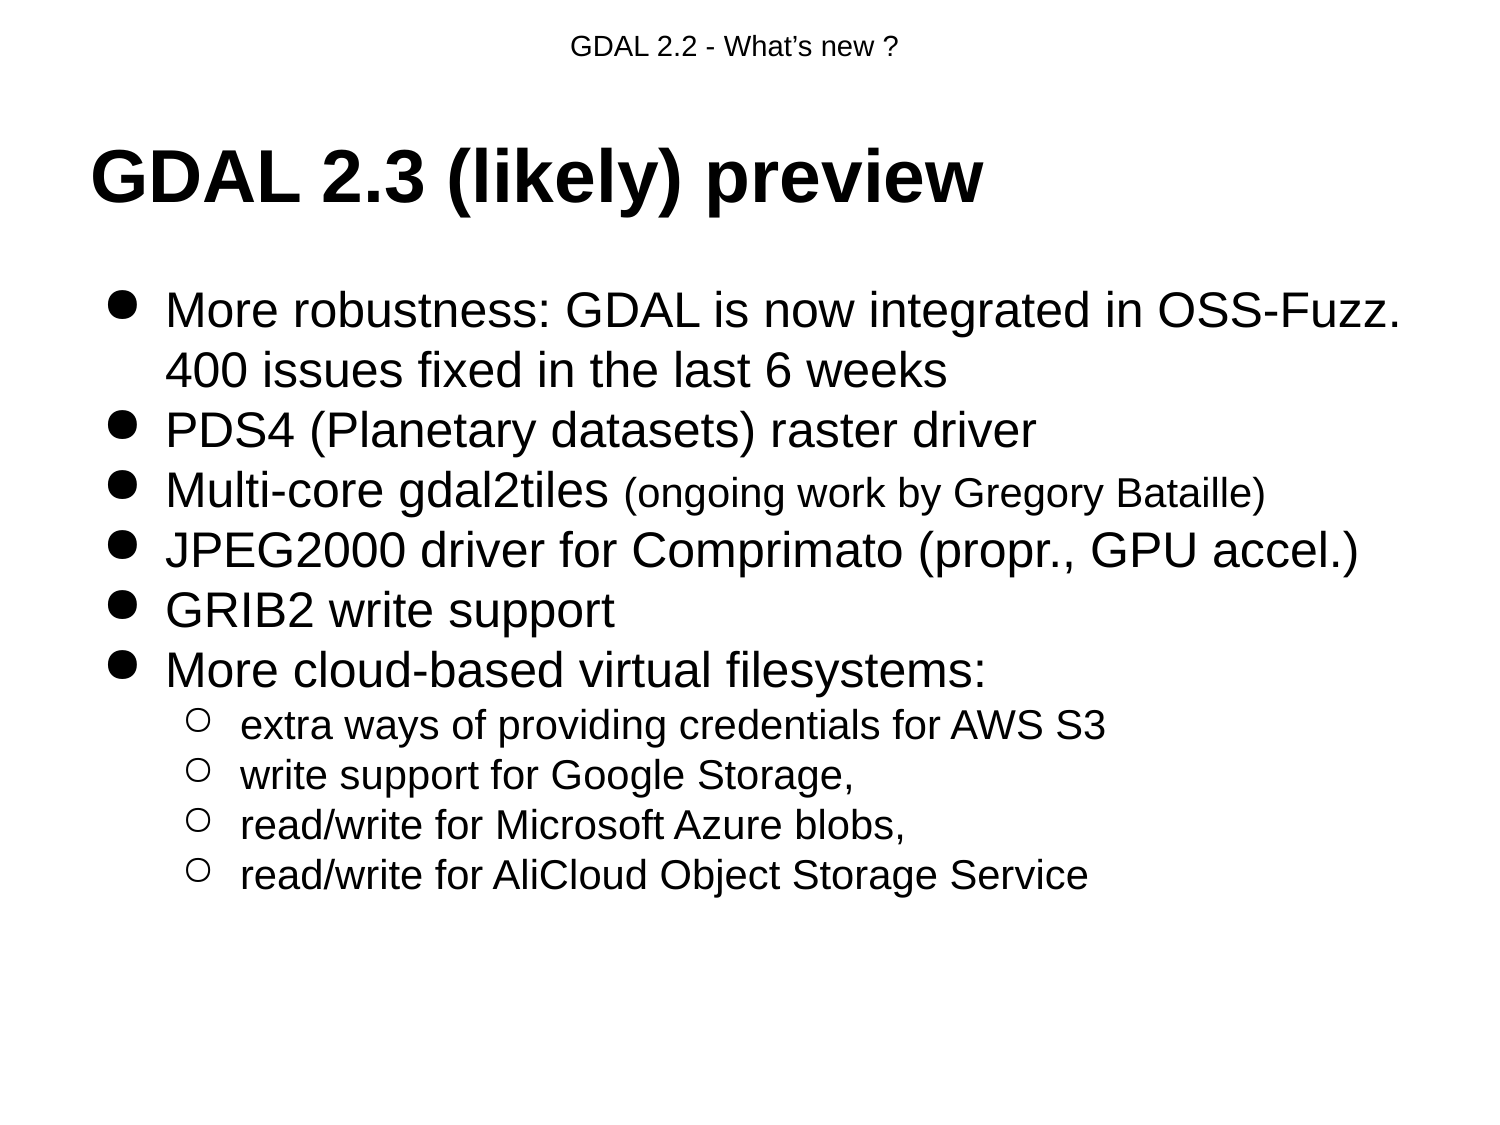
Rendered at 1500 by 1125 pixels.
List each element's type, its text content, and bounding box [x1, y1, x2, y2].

list More robustness: GDAL is now integrated in OSS-Fuzz. 400 issues fixed in the last 6 weeks PDS4 (Planetary datasets) raster driver Multi-core gdal2tiles (ongoing work by Gregory Bataille) JPEG2000 driver for Comprimato (propr., GPU accel.) GRIB2 write support More cloud-based virtual filesystems: extra ways of providing credentials for AWS S3 write support for Google Storage, read/write for Microsoft Azure blobs, read/write for AliCloud Object Storage Service [75, 262, 1425, 1078]
title GDAL 2.3 (likely) preview [75, 45, 1425, 233]
